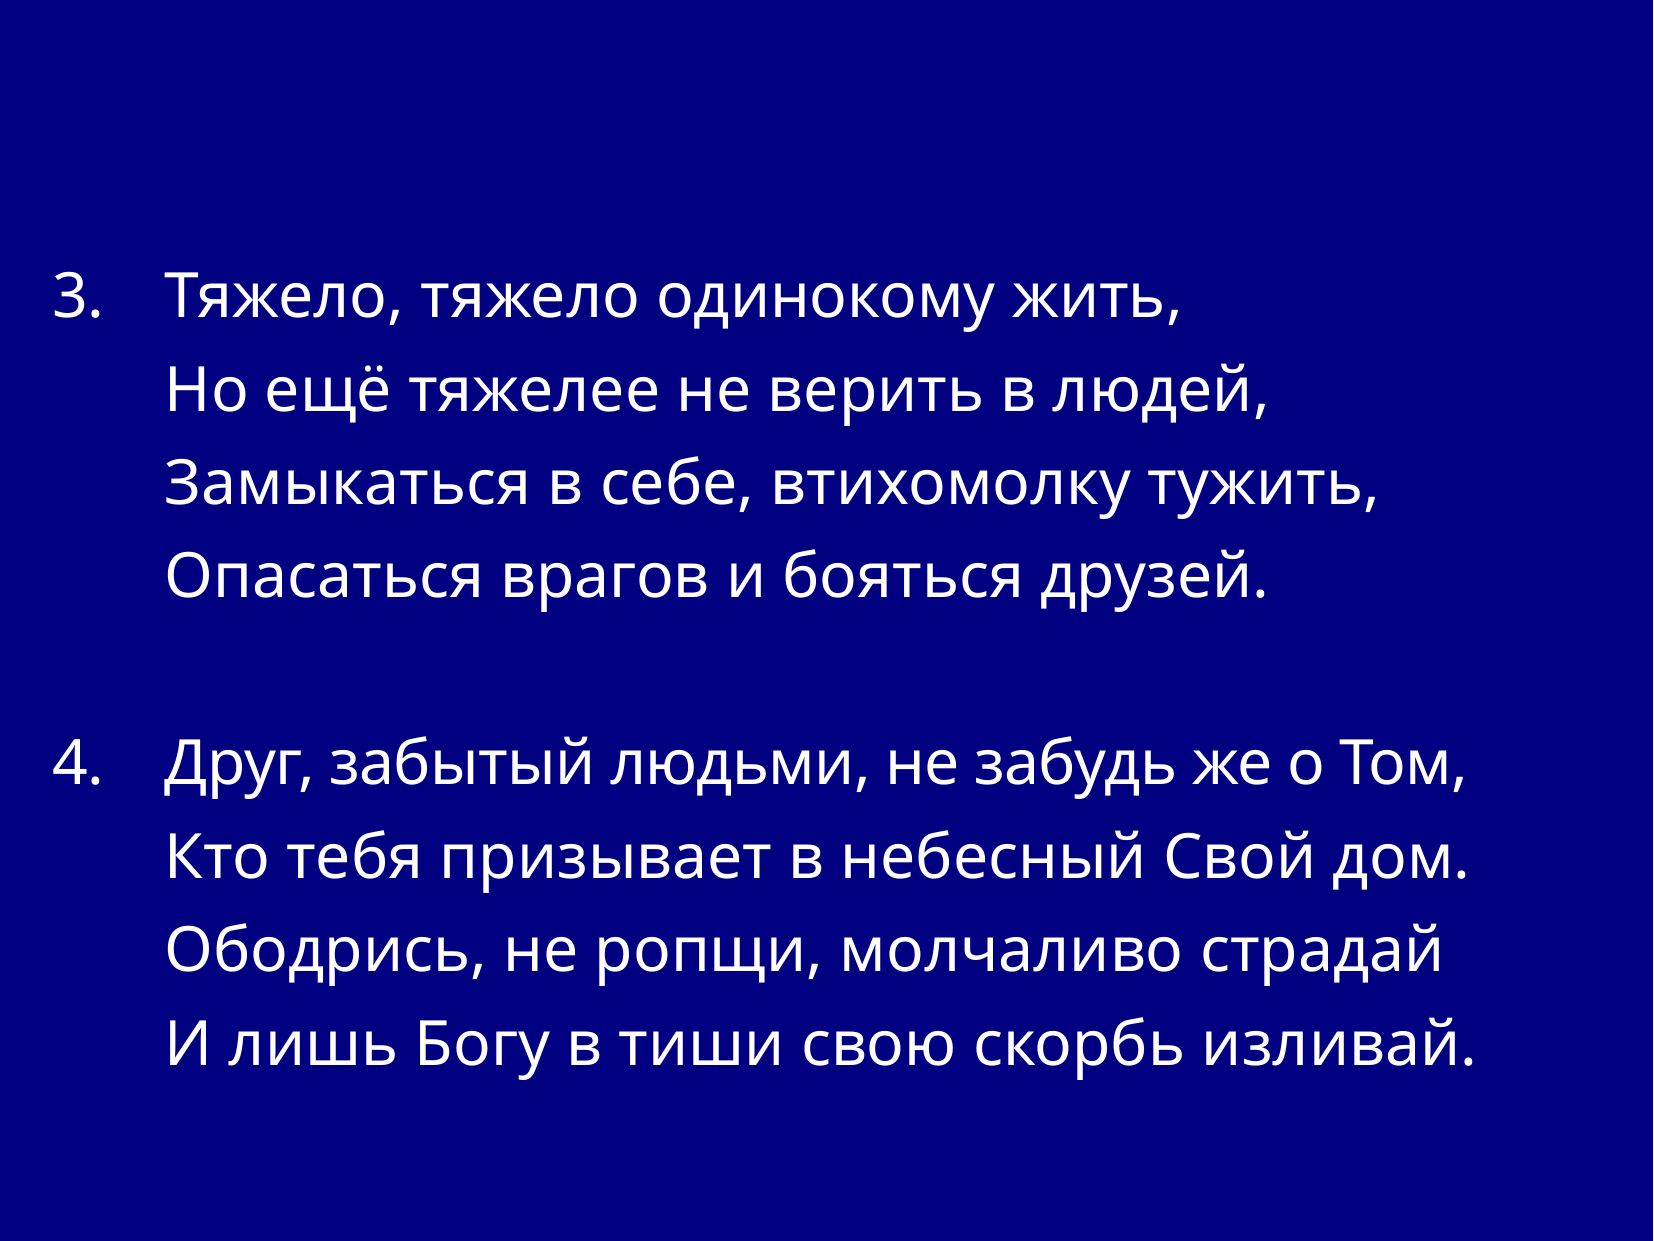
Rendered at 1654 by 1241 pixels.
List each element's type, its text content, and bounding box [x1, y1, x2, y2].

text_box 3. Тяжело, тяжело одинокому жить, Но ещё тяжелее не верить в людей, Замыкаться в себе, втихомолку тужить, Опасаться врагов и бояться друзей. 4. Друг, забытый людьми, не забудь же о Том, Кто тебя призывает в небесный Свой дом. Ободрись, не ропщи, молчаливо страдай И лишь Богу в тиши свою скорбь изливай. [37, 150, 1651, 1163]
